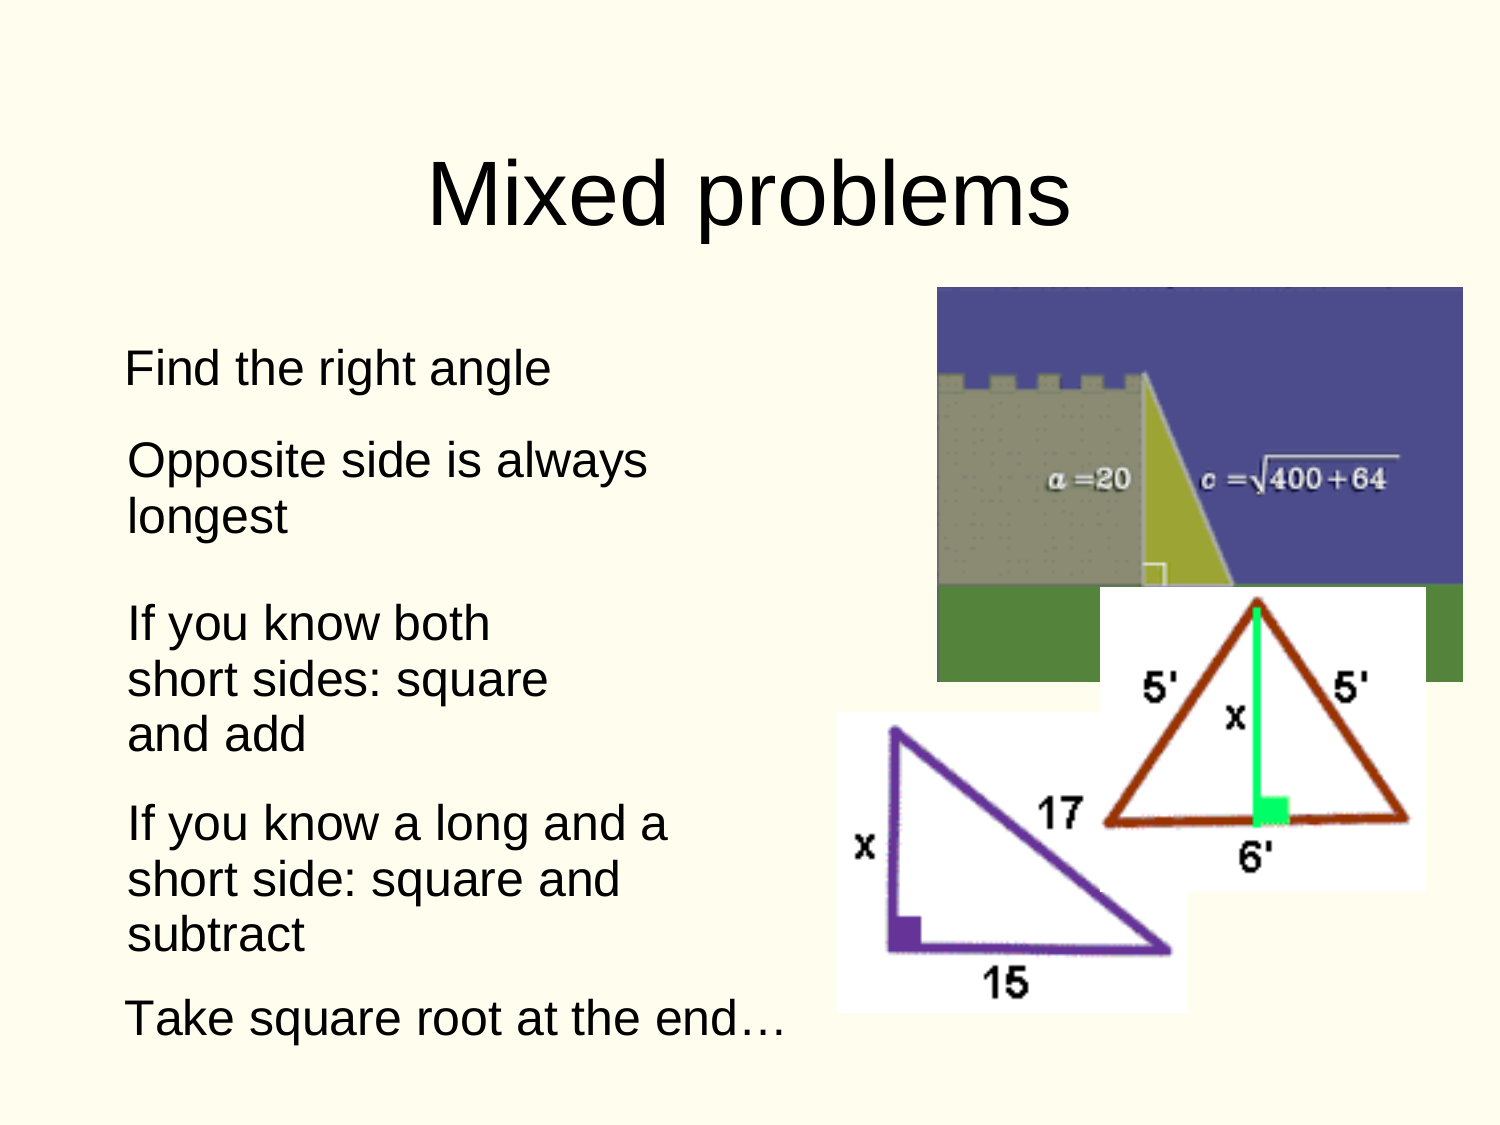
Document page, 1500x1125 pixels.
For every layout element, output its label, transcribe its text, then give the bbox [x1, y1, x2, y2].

text_box If you know a long and a short side: square and subtract [112, 787, 716, 971]
picture [837, 287, 1463, 1014]
text_box Opposite side is always longest [112, 424, 691, 552]
title Mixed problems [112, 99, 1388, 288]
text_box Find the right angle [109, 332, 568, 404]
text_box Take square root at the end… [109, 982, 805, 1054]
text_box If you know both short sides: square and add [112, 587, 609, 771]
